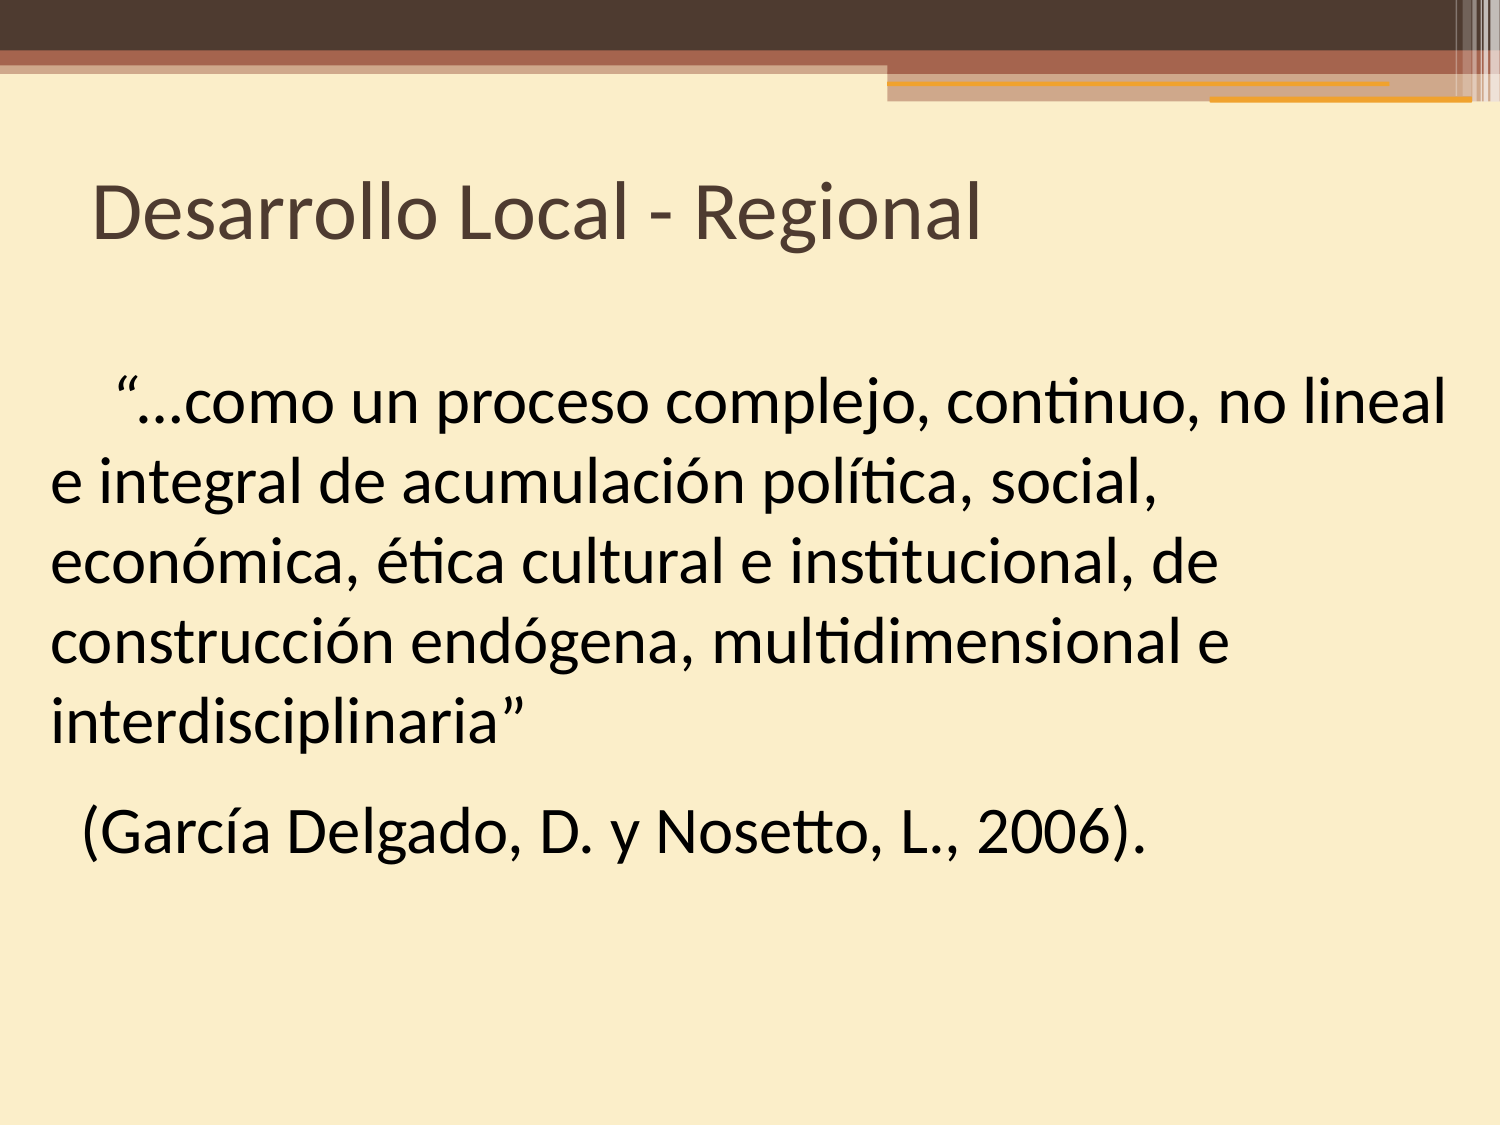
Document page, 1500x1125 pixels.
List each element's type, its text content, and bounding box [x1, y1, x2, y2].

title Desarrollo Local - Regional [76, 149, 1427, 324]
list “…como un proceso complejo, continuo, no lineal e integral de acumulación política, social, económica, ética cultural e institucional, de construcción endógena, multidimensional e interdisciplinaria” (García Delgado, D. y Nosetto, L., 2006). [35, 349, 1477, 1060]
